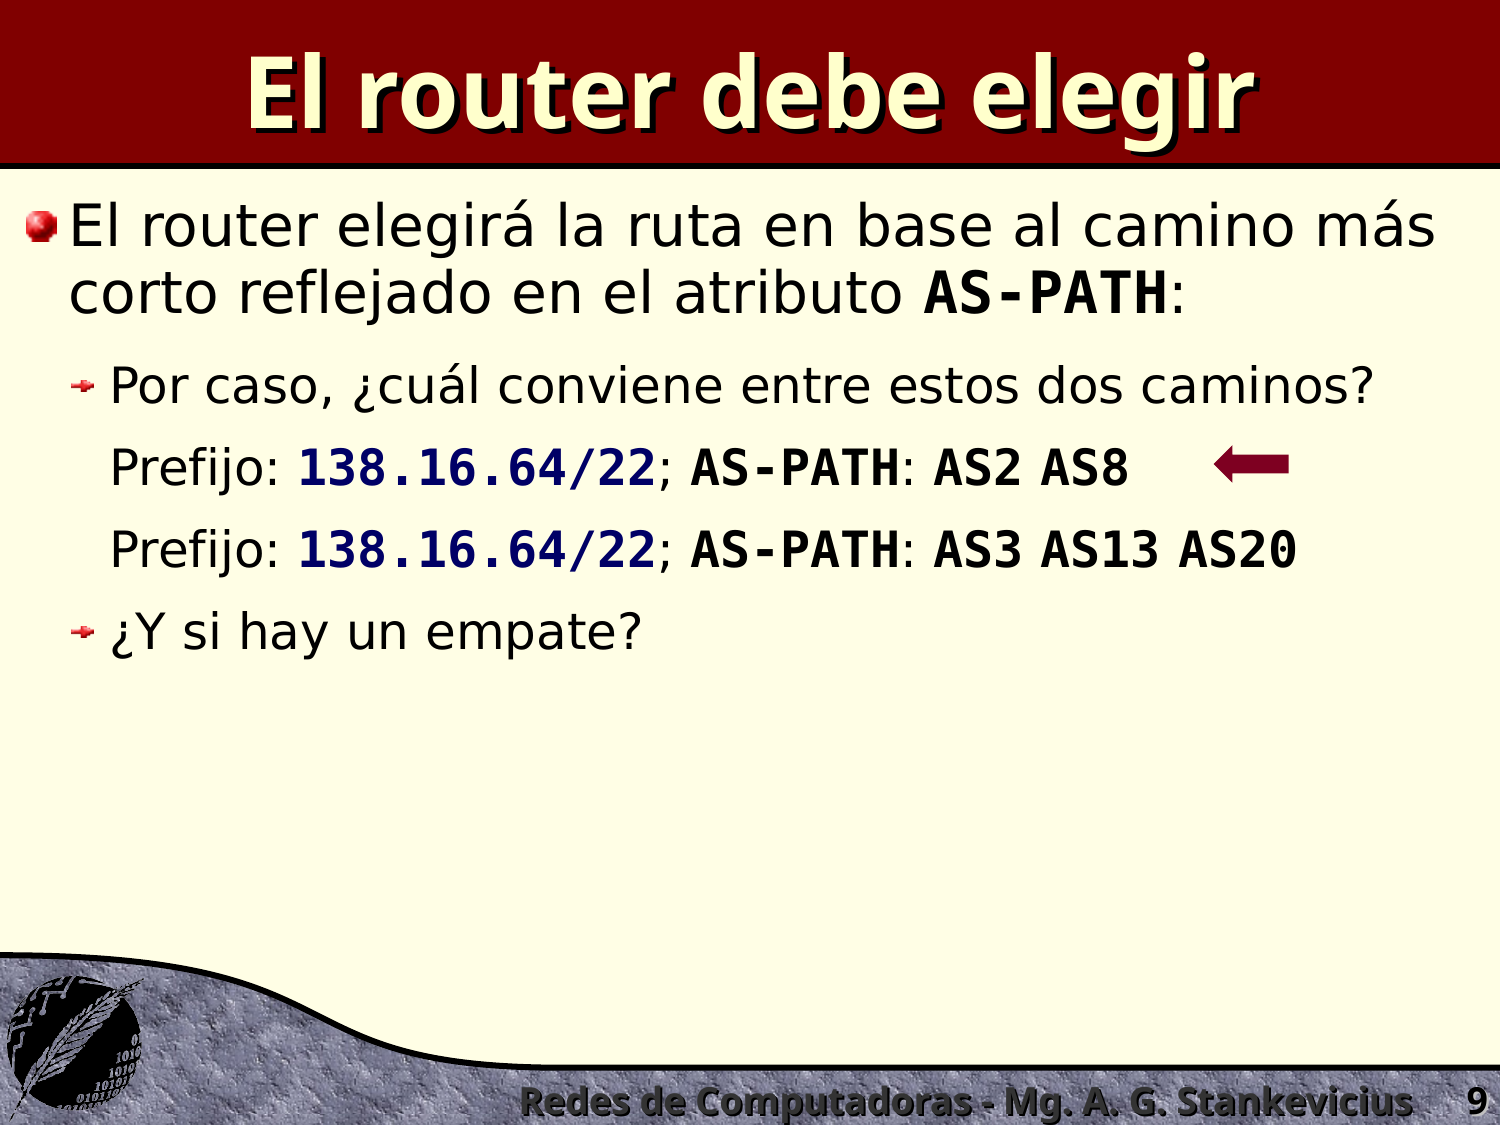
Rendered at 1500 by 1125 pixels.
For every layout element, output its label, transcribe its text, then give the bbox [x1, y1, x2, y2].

list El router elegirá la ruta en base al camino más corto reflejado en el atributo AS-PATH: Por caso, ¿cuál conviene entre estos dos caminos? Prefijo: 138.16.64/22; AS-PATH: AS2 AS8 Prefijo: 138.16.64/22; AS-PATH: AS3 AS13 AS20 ¿Y si hay un empate? [11, 192, 1486, 845]
picture [0, 959, 1500, 1125]
picture [790, 1100, 795, 1110]
title El router debe elegir [15, 5, 1485, 160]
text_box [1213, 445, 1289, 483]
picture [1047, 1100, 1054, 1110]
